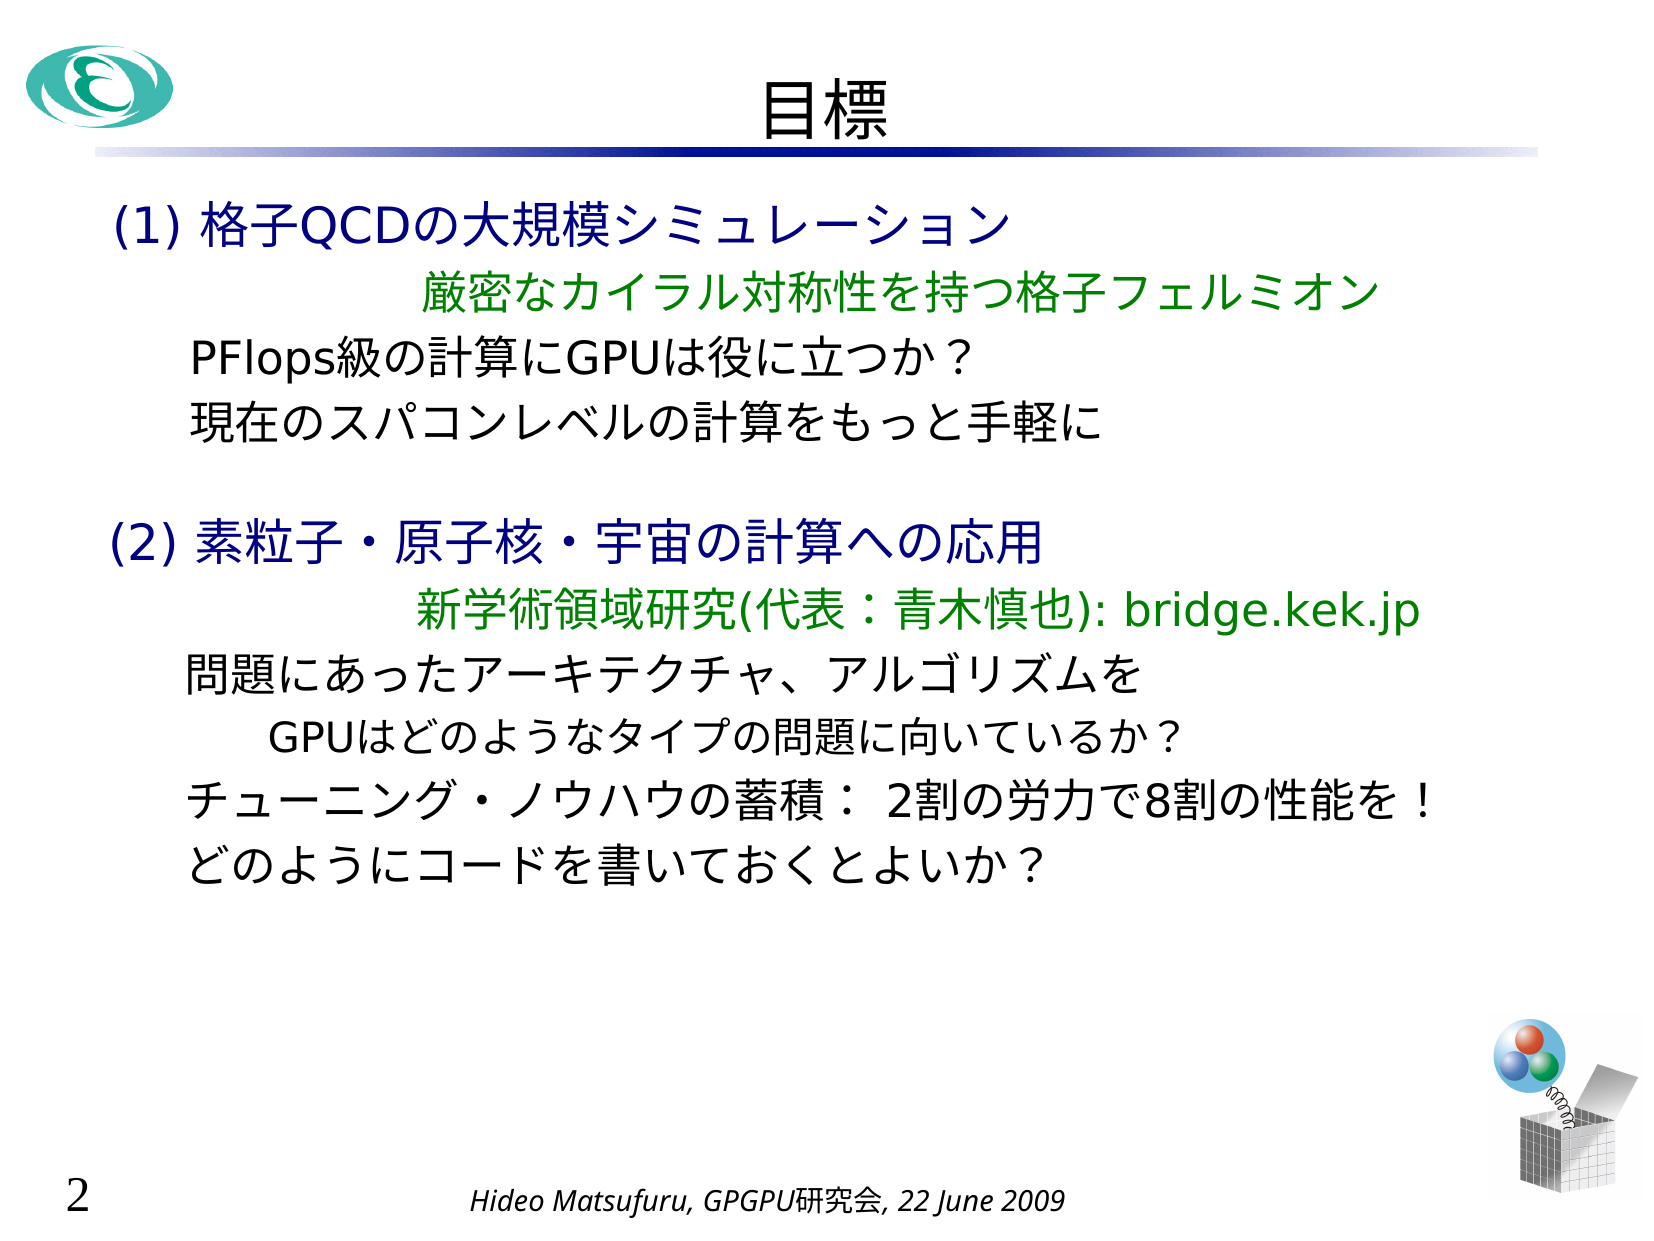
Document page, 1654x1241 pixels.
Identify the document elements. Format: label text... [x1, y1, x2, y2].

picture [20, 37, 179, 136]
list (2) 素粒子・原子核・宇宙の計算への応用 新学術領域研究(代表：青木慎也): bridge.kek.jp 問題にあったアーキテクチャ、アルゴリズムを GPUはどのようなタイプの問題に向いているか？ チューニング・ノウハウの蓄積： 2割の労力で8割の性能を！ どのようにコードを書いておくとよいか？ [90, 514, 1543, 893]
picture [1447, 147, 1538, 157]
list (1) 格子QCDの大規模シミュレーション 厳密なカイラル対称性を持つ格子フェルミオン PFlops級の計算にGPUは役に立つか？ 現在のスパコンレベルの計算をもっと手軽に [94, 197, 1547, 451]
picture [1488, 1012, 1644, 1200]
title 目標 [198, 58, 1447, 165]
picture [95, 147, 198, 157]
